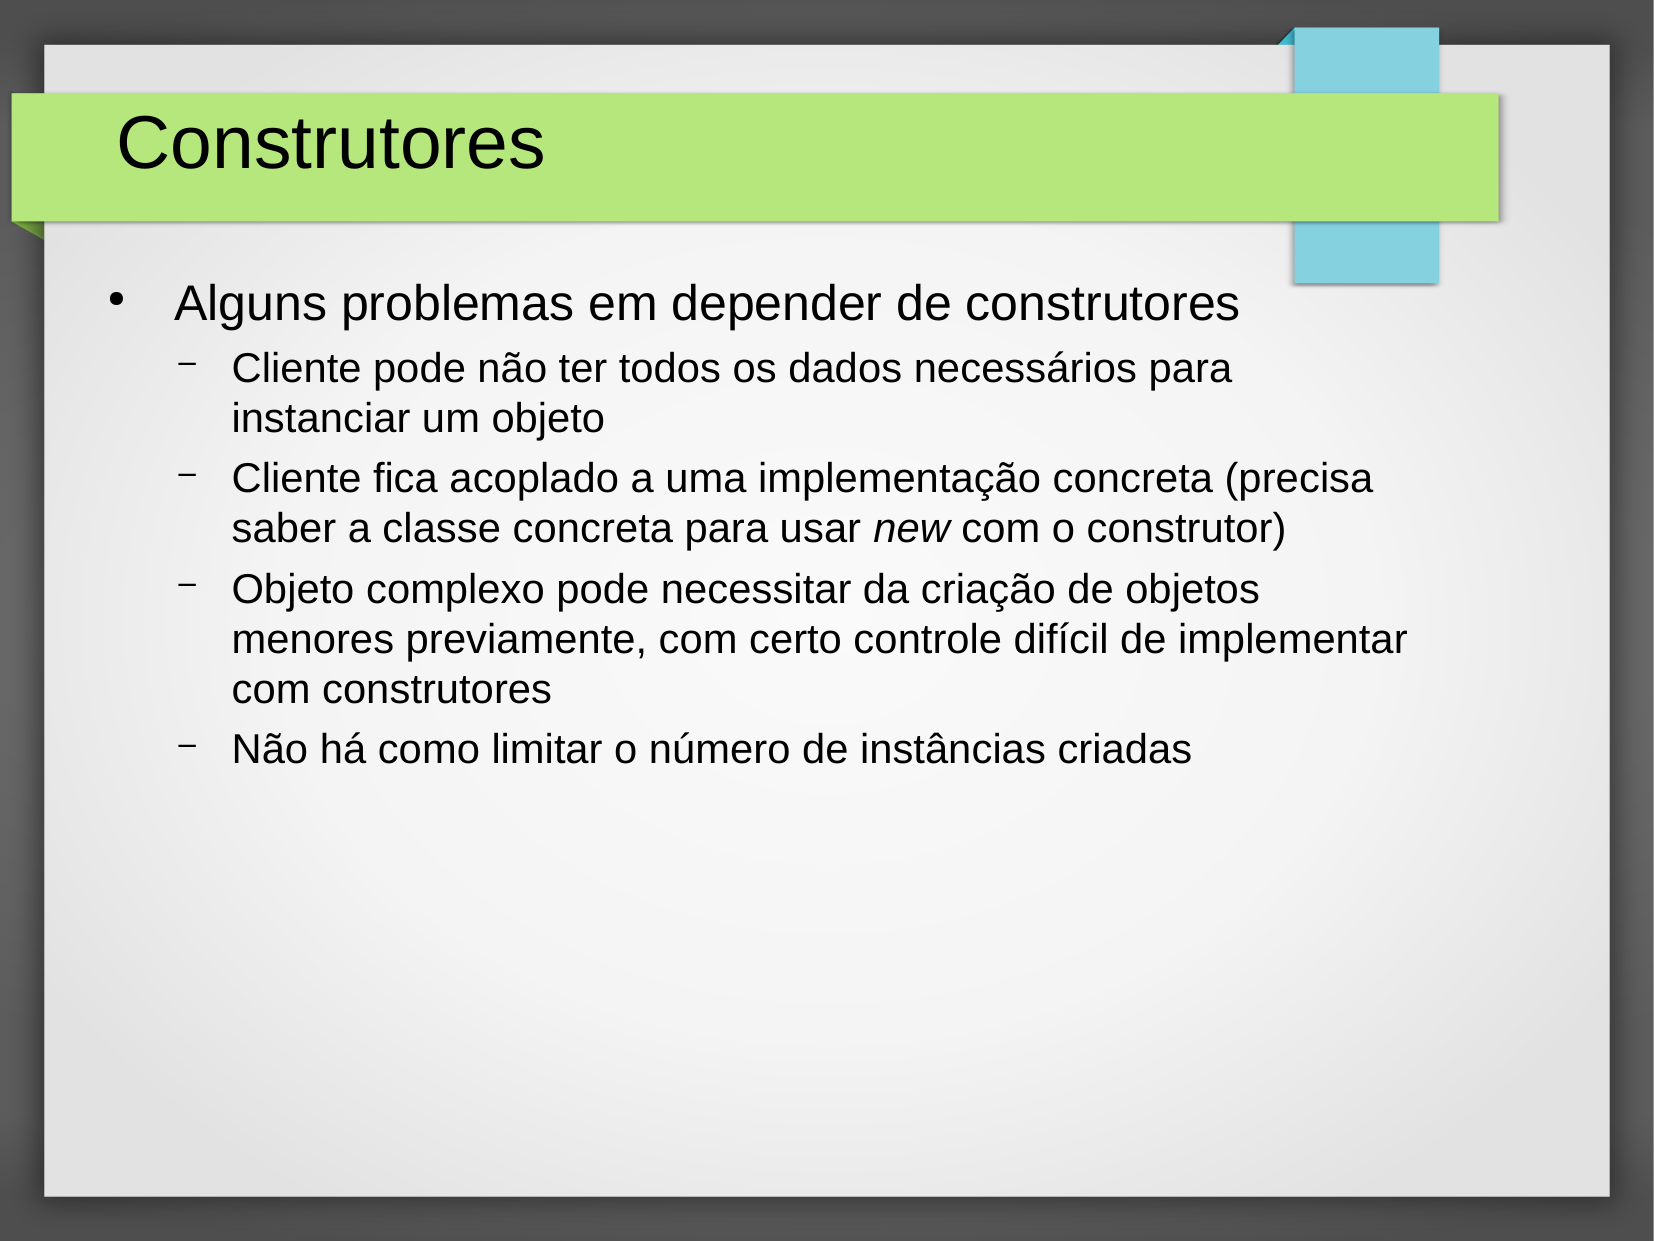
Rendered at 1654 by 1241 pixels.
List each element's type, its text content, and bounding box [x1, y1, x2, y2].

list Alguns problemas em depender de construtores Cliente pode não ter todos os dados necessários para instanciar um objeto Cliente fica acoplado a uma implementação concreta (precisa saber a classe concreta para usar new com o construtor) Objeto complexo pode necessitar da criação de objetos menores previamente, com certo controle difícil de implementar com construtores Não há como limitar o número de instâncias criadas [75, 262, 1426, 1005]
picture [0, 0, 1654, 1241]
title Construtores [75, 45, 1426, 233]
